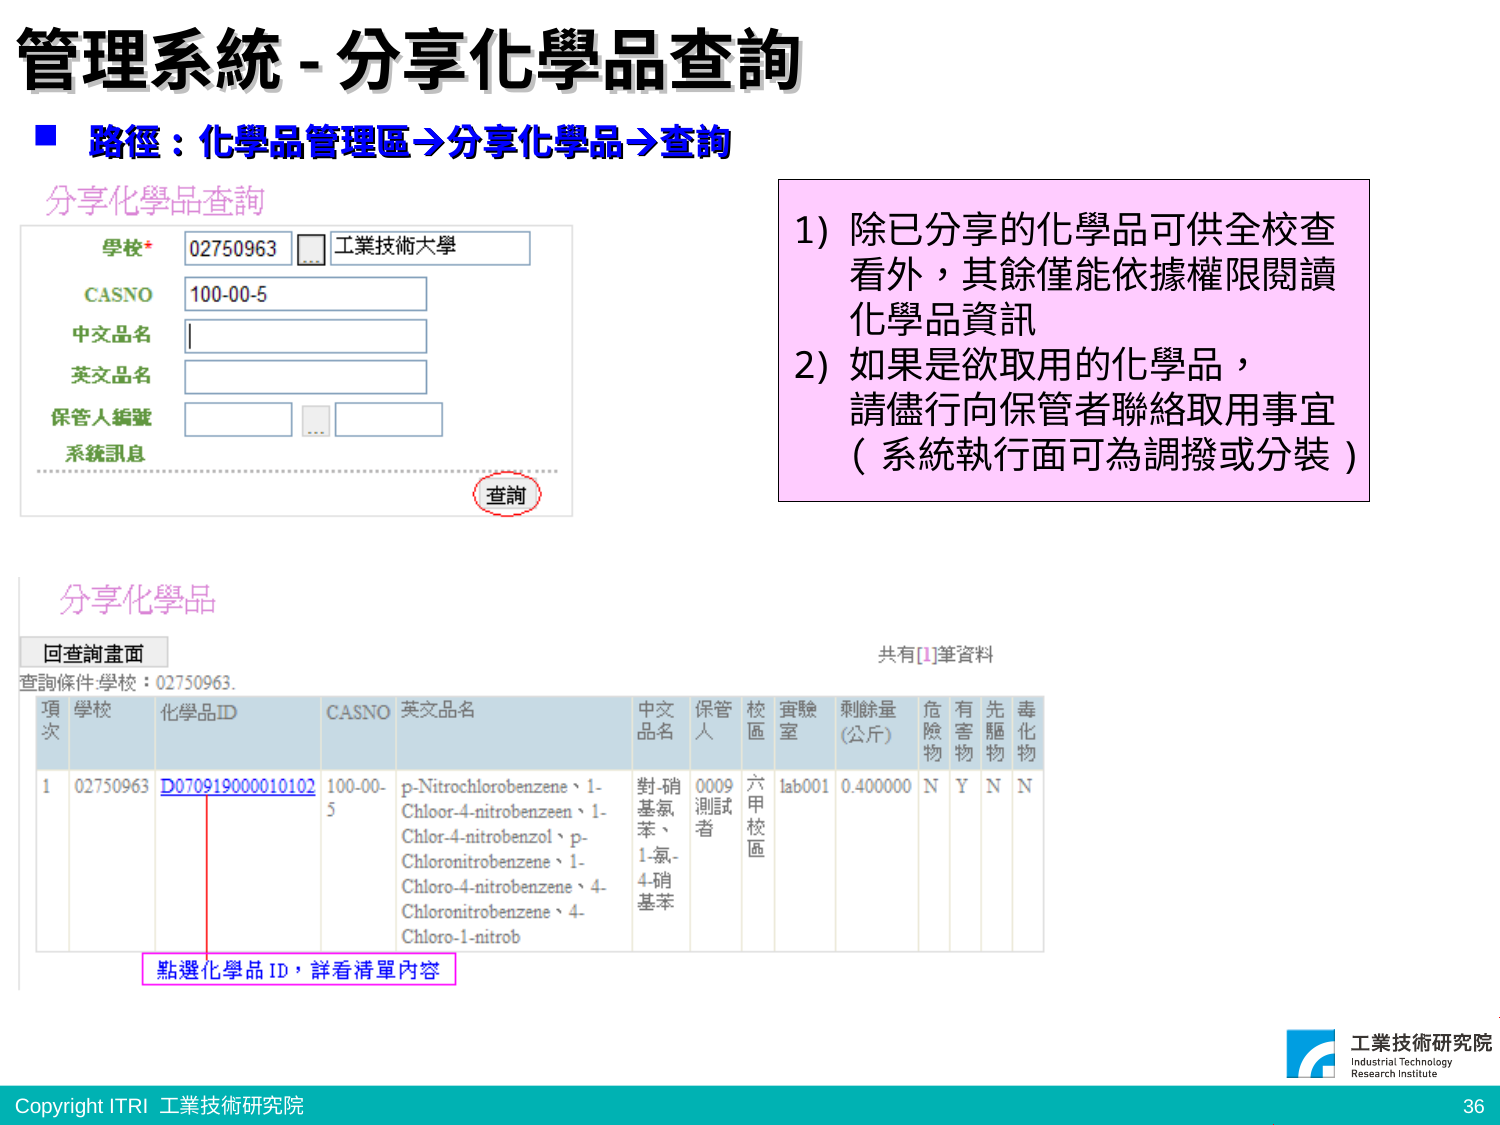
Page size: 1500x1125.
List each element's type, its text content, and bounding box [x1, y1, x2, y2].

text_box 管理系統-分享化學品查詢 [0, 0, 1263, 120]
picture [17, 178, 578, 525]
text_box 路徑:化學品管理區分享化學品查詢 [17, 116, 1443, 173]
text_box 除已分享的化學品可供全校查 看外，其餘僅能依據權限閱讀 化學品資訊 如果是欲取用的化學品， 請儘行向保管者聯絡取用事宜 (系統執行面可為調撥或分裝) [778, 179, 1370, 502]
text_box <編號> [1406, 1085, 1500, 1125]
picture [17, 577, 1051, 992]
